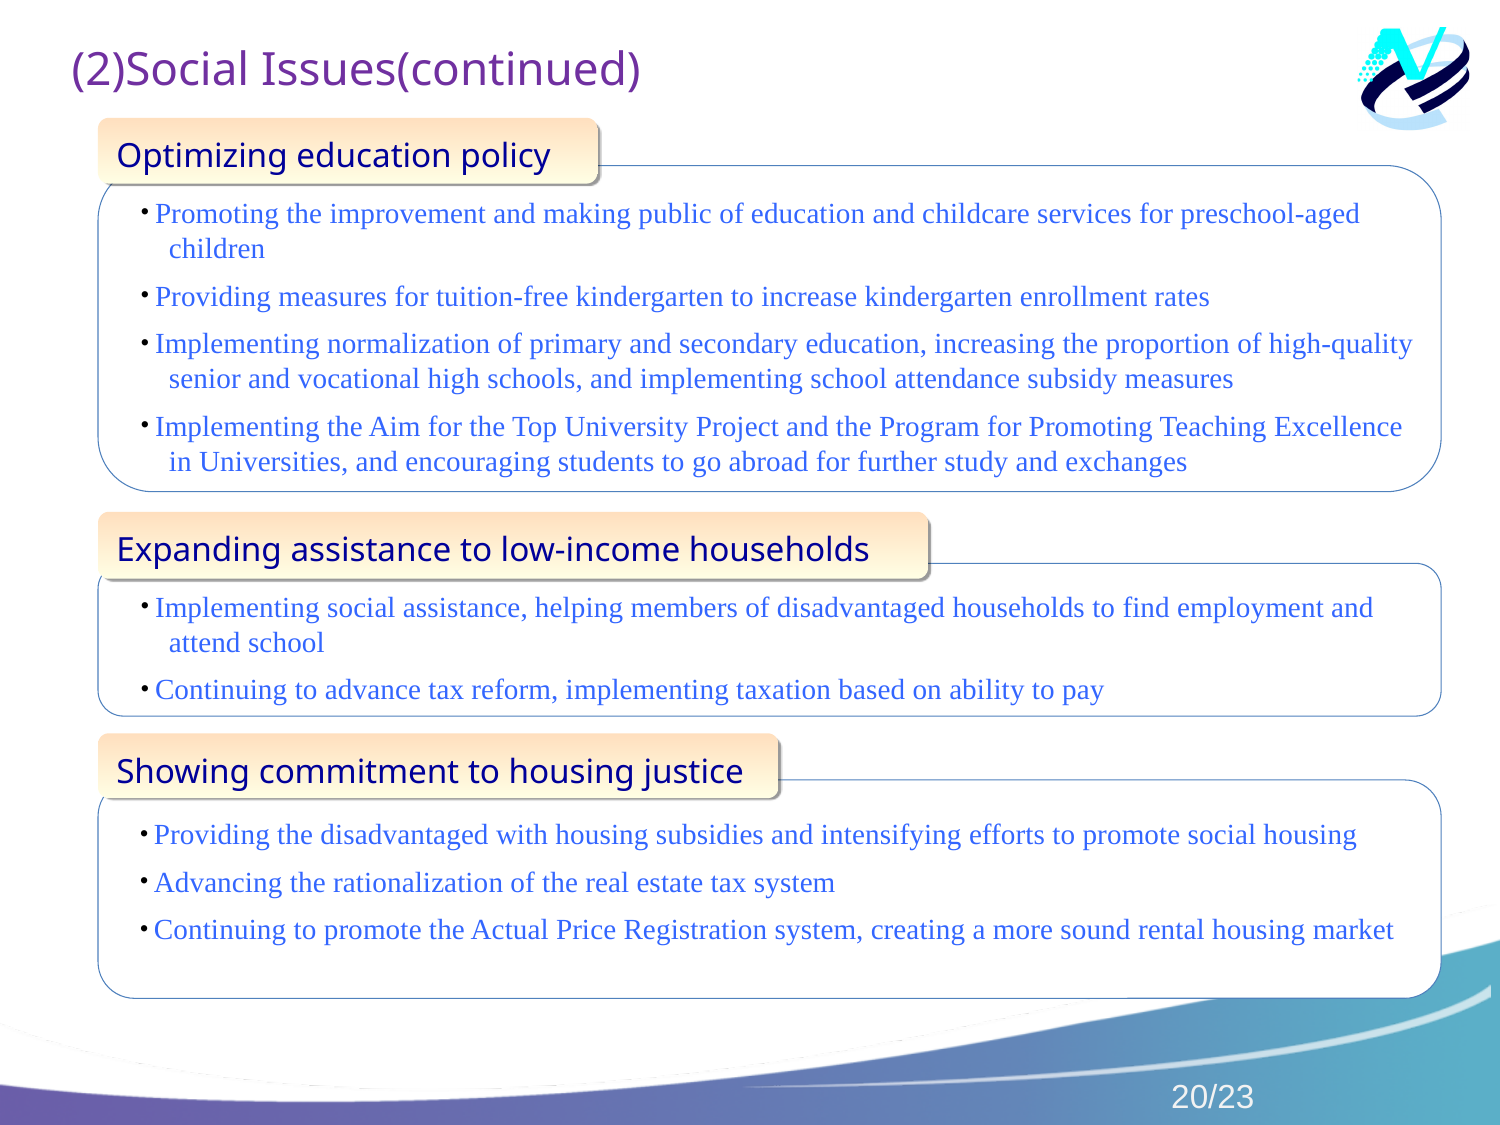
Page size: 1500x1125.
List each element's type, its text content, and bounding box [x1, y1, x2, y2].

text_box [797, 458, 803, 470]
text_box [596, 458, 602, 470]
text_box Implementing social assistance, helping members of disadvantaged households to find employment and attend school Continuing to advance tax reform, implementing taxation based on ability to pay [125, 580, 1431, 708]
text_box [98, 165, 1442, 492]
text_box [1047, 458, 1053, 470]
text_box [205, 452, 215, 470]
text_box Showing commitment to housing justice [98, 733, 779, 799]
text_box [387, 458, 393, 470]
text_box Expanding assistance to low-income households [98, 511, 929, 579]
text_box Promoting the improvement and making public of education and childcare services for preschool-aged children Providing measures for tuition-free kindergarten to increase kindergarten enrollment rates Implementing normalization of primary and secondary education, increasing the proportion of high-quality senior and vocational high schools, and implementing school attendance subsidy measures Implementing the Aim for the Top University Project and the Program for Promoting Teaching Excellence in Universities, and encouraging students to go abroad for further study and exchanges [125, 187, 1431, 452]
text_box [983, 458, 989, 470]
text_box [745, 459, 752, 470]
text_box [98, 563, 1442, 717]
text_box Optimizing education policy [97, 117, 598, 184]
text_box (2)Social Issues(continued) [0, 39, 1500, 103]
text_box [98, 779, 1442, 999]
text_box Providing the disadvantaged with housing subsidies and intensifying efforts to promote social housing Advancing the rationalization of the real estate tax system Continuing to promote the Actual Price Registration system, creating a more sound rental housing market [124, 808, 1431, 972]
